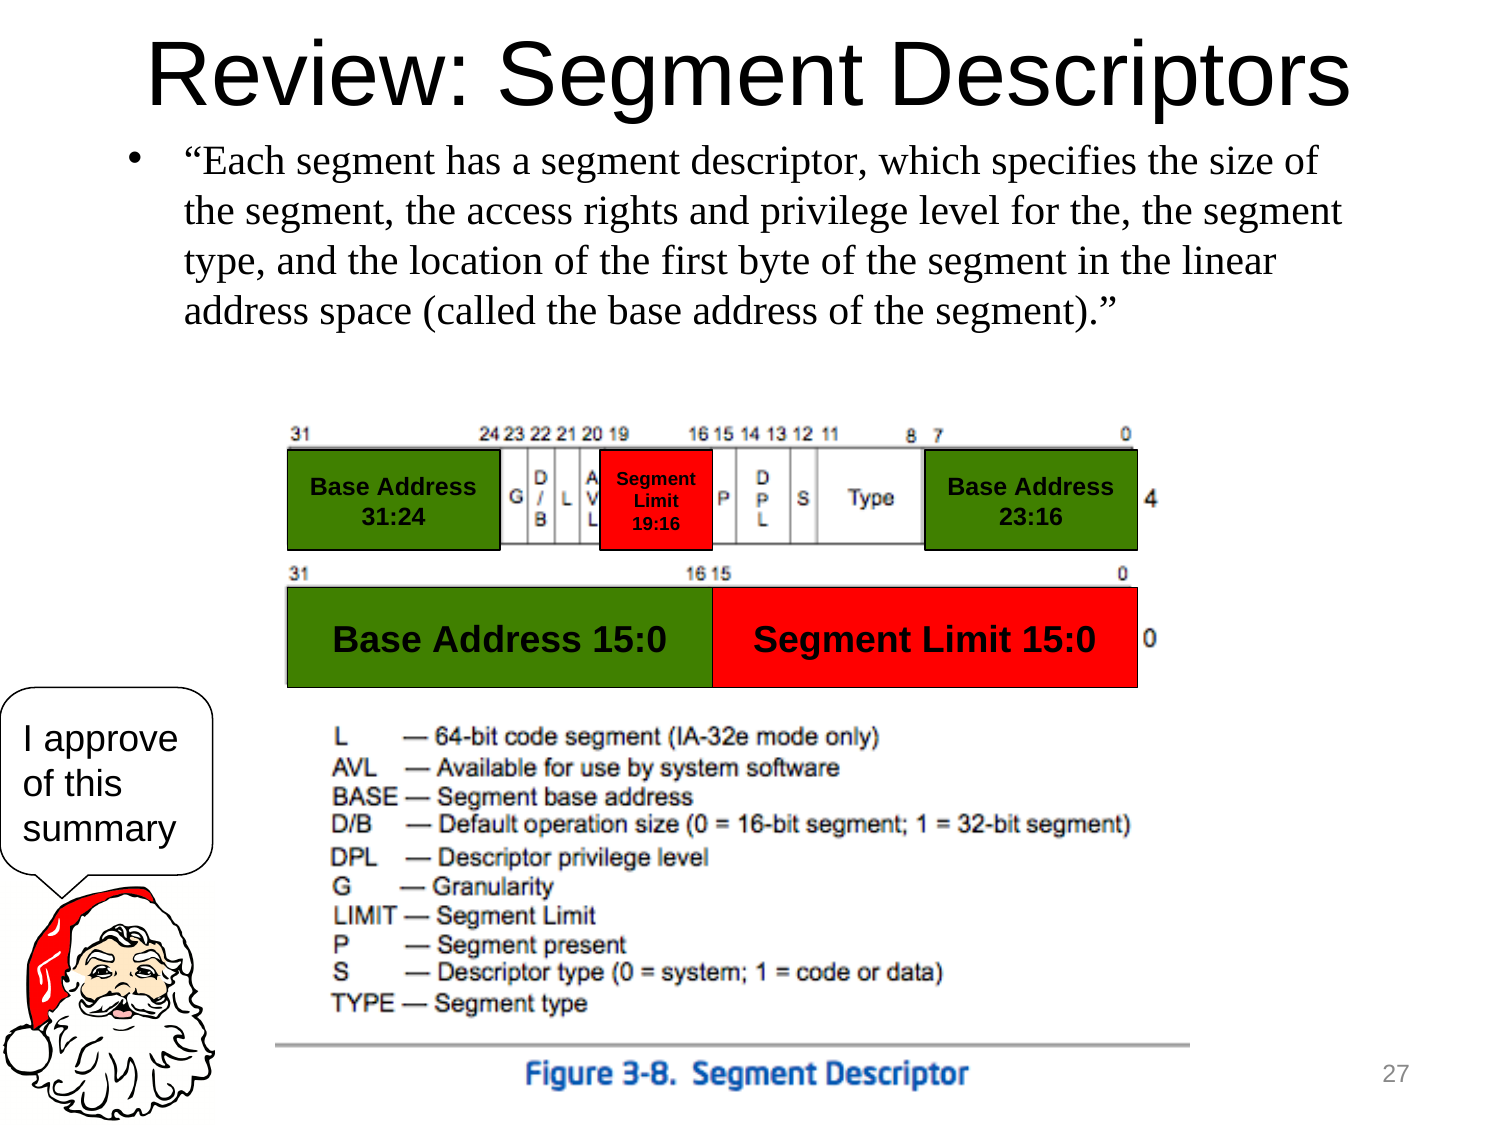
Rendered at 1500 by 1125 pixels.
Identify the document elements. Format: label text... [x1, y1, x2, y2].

text_box Base Address 31:24 [287, 449, 500, 550]
picture [275, 412, 1190, 1101]
text_box Base Address 15:0 [287, 587, 712, 688]
text_box Segment Limit 19:16 [599, 449, 713, 550]
title Review: Segment Descriptors [112, 0, 1388, 125]
text_box <number> [1074, 1042, 1426, 1103]
text_box I approve of this summary [0, 687, 213, 899]
picture [0, 881, 215, 1125]
text_box Base Address 23:16 [924, 449, 1138, 550]
list “Each segment has a segment descriptor, which specifies the size of the segment, the access rights and privilege level for the, the segment type, and the location of the first byte of the segment in the linear address space (called the base address of the segment).” [112, 125, 1388, 801]
text_box Segment Limit 15:0 [712, 587, 1138, 688]
